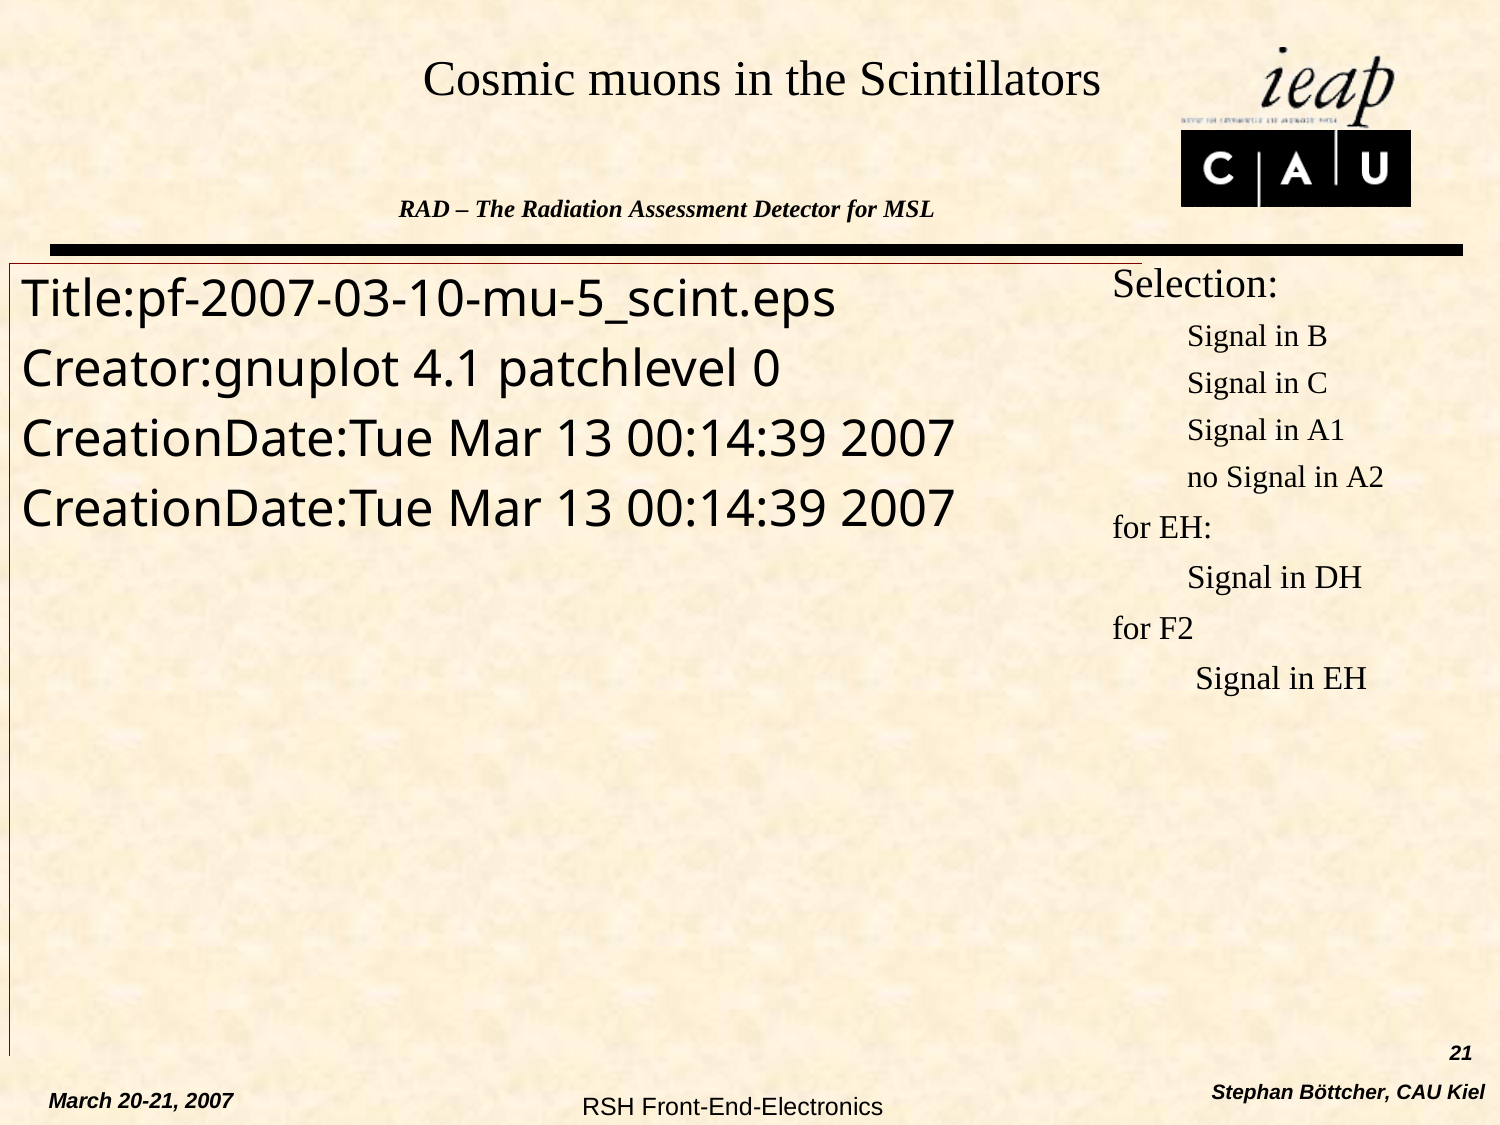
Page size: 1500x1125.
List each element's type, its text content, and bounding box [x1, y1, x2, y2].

picture [0, 0, 1500, 1125]
title Cosmic muons in the Scintillators [299, 8, 1225, 205]
list Selection: Signal in B Signal in C Signal in A1 no Signal in A2 for EH: Signal in DH for F2 Signal in EH [1112, 260, 1493, 989]
